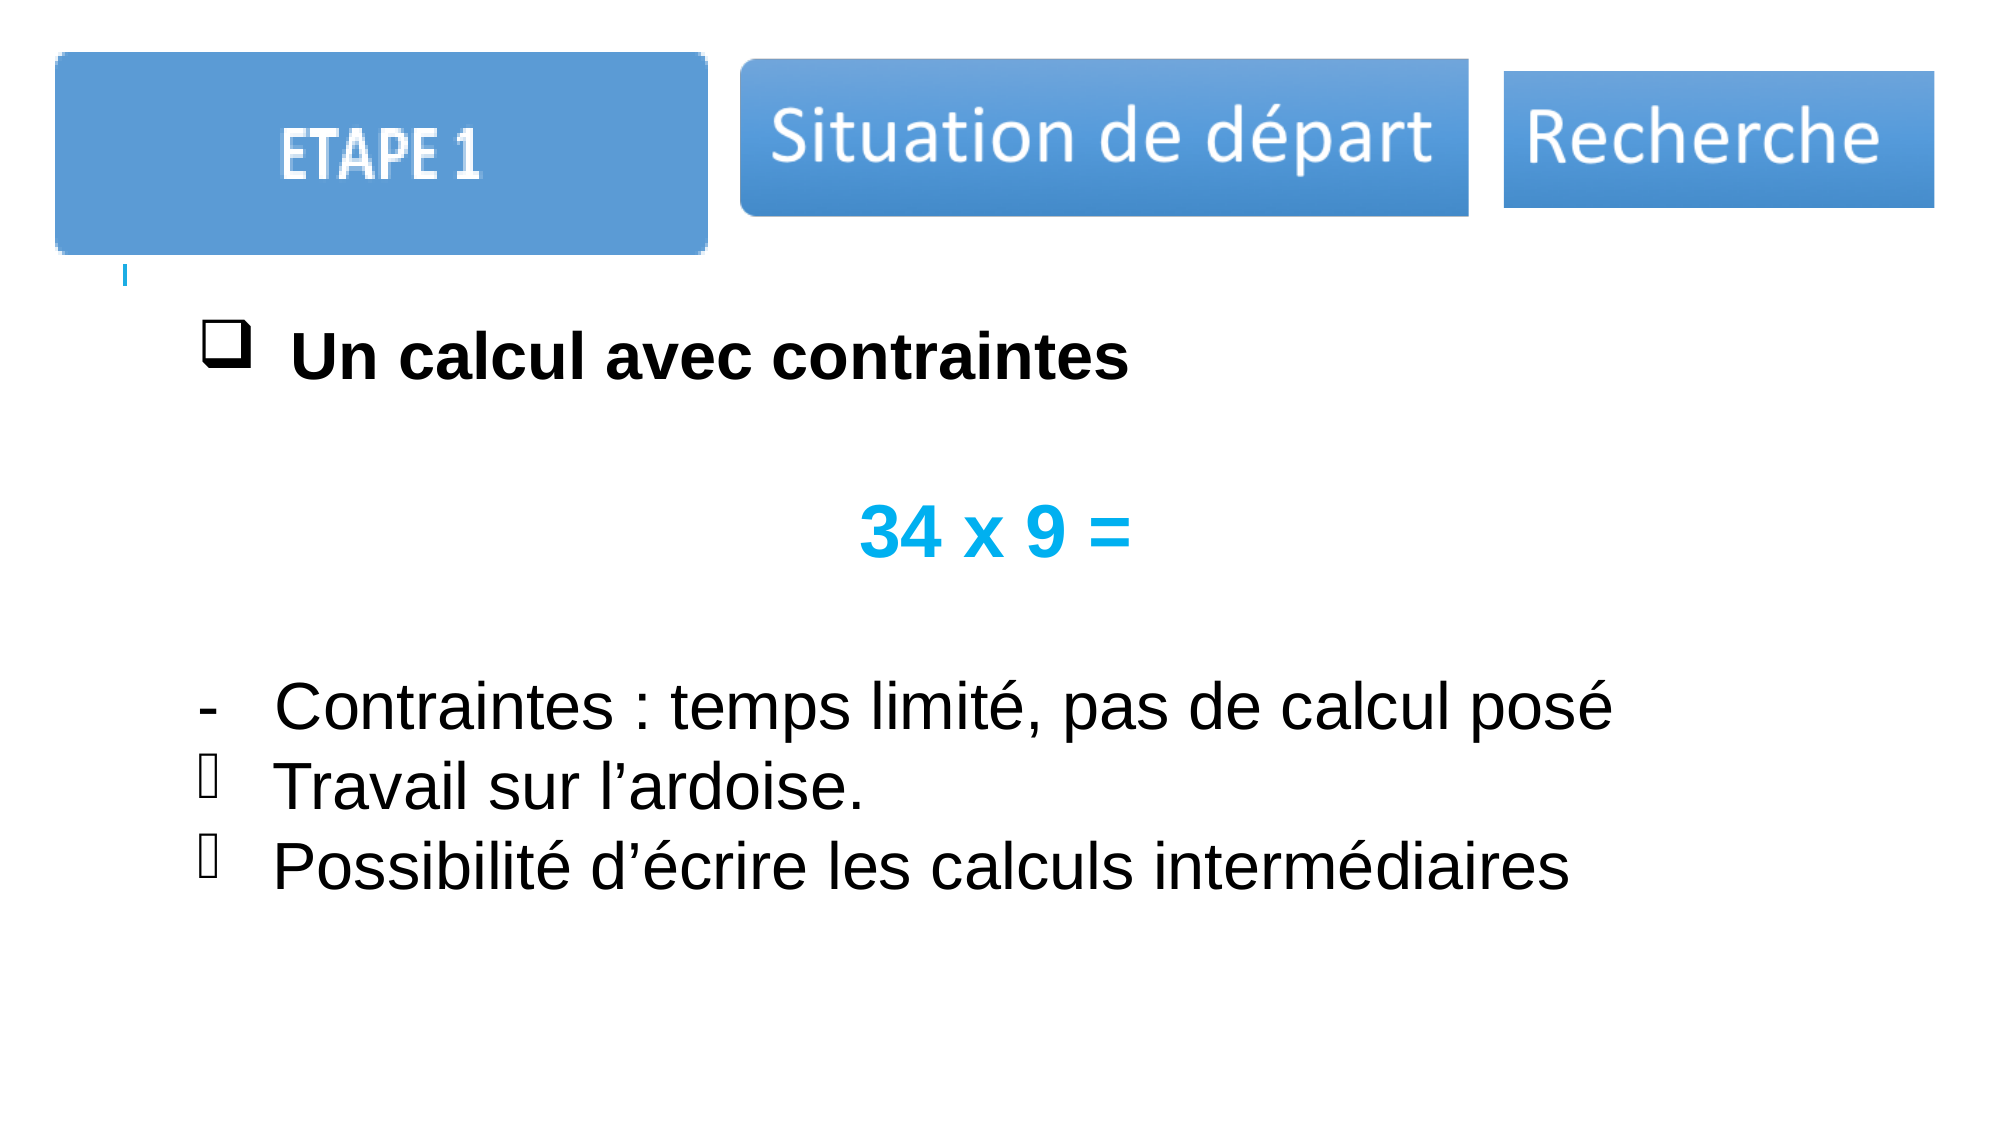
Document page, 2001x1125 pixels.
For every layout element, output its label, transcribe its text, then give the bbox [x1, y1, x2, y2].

text_box Un calcul avec contraintes 34 x 9 = - Contraintes : temps limité, pas de calcul posé Travail sur l’ardoise. Possibilité d’écrire les calculs intermédiaires [182, 305, 1830, 990]
picture [49, 0, 1469, 280]
picture [1503, 71, 1935, 208]
